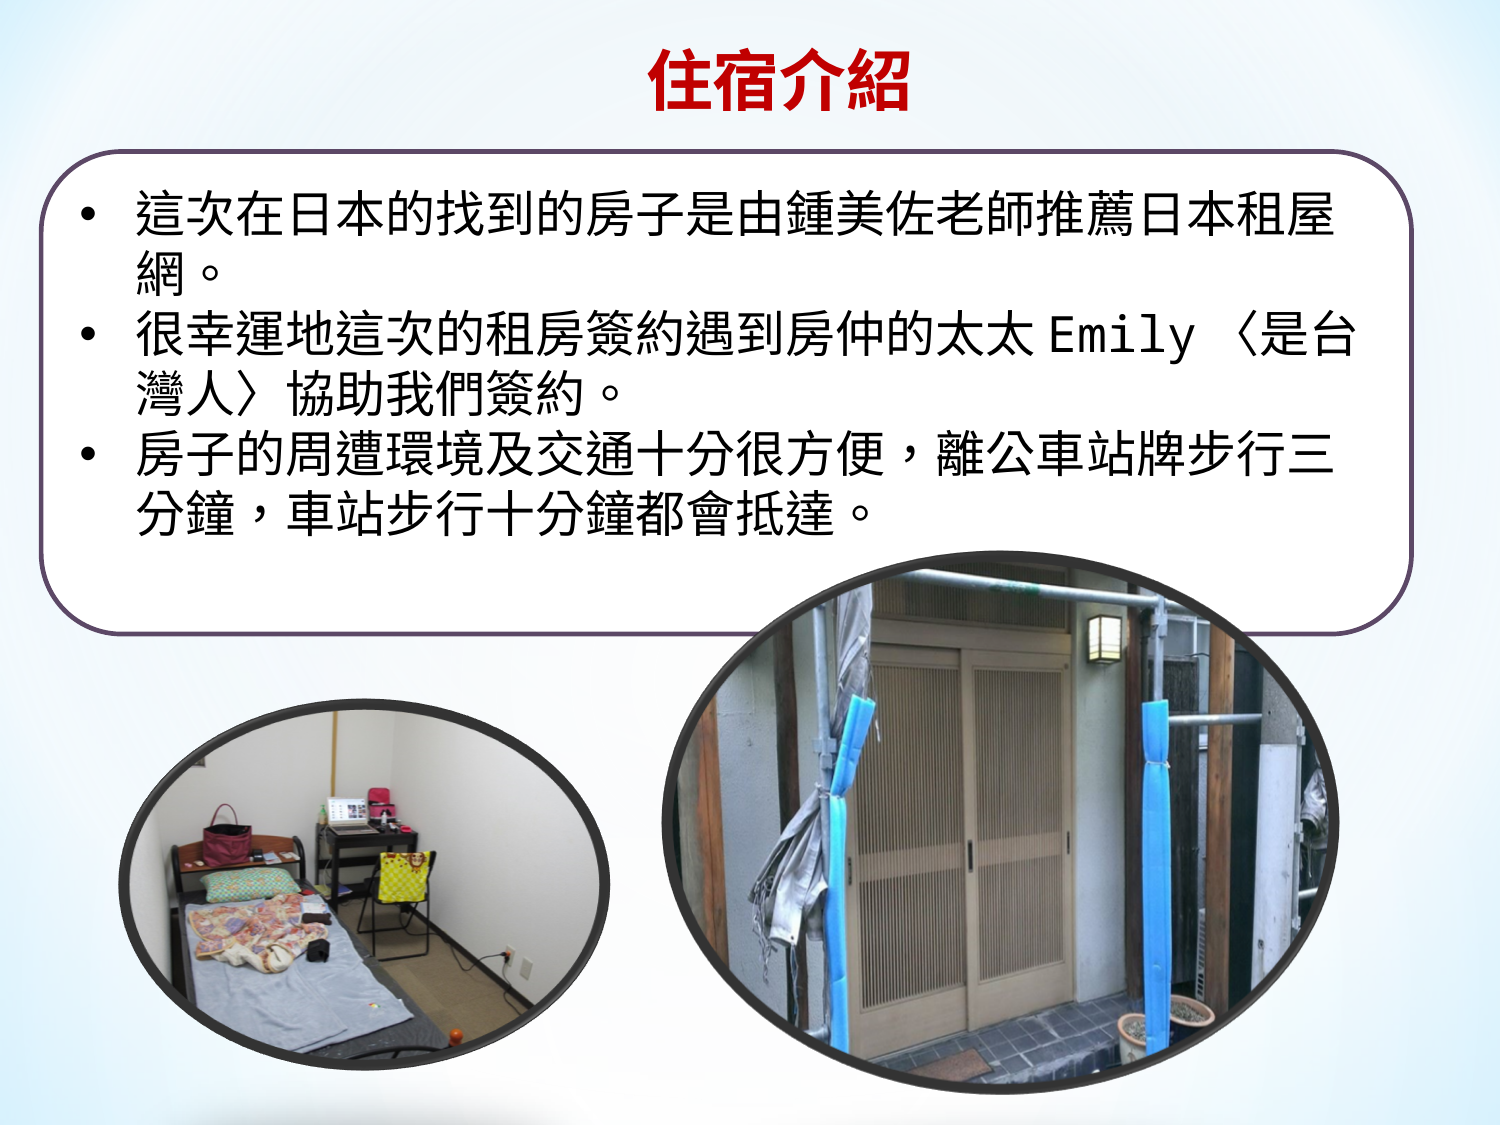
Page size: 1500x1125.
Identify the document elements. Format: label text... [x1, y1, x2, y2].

text_box 住宿介紹 [289, 30, 1270, 127]
text_box 這次在日本的找到的房子是由鍾美佐老師推薦日本租屋網。 很幸運地這次的租房簽約遇到房仲的太太Emily〈是台灣人〉協助我們簽約。 房子的周遭環境及交通十分很方便，離公車站牌步行三分鐘，車站步行十分鐘都會抵達。 [41, 151, 1412, 635]
picture [0, 0, 1500, 1125]
